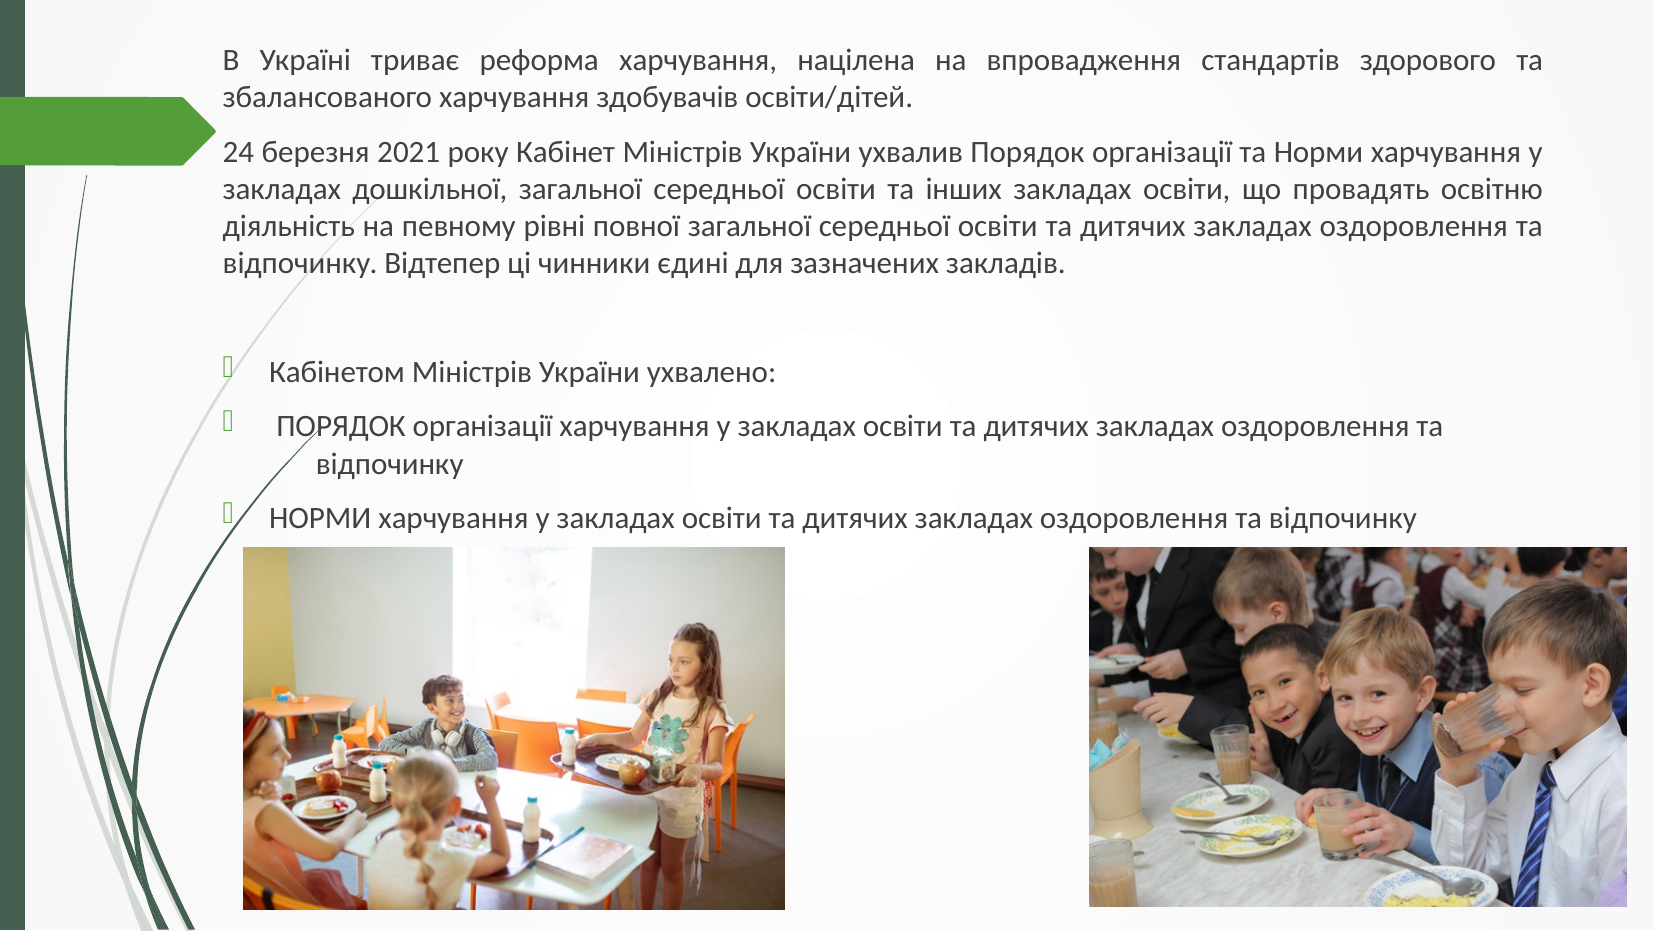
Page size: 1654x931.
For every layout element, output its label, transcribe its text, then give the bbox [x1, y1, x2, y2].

list В Україні триває реформа харчування, націлена на впровадження стандартів здорового та збалансованого харчування здобувачів освіти/дітей. 24 березня 2021 року Кабінет Міністрів України ухвалив Порядок організації та Норми харчування у закладах дошкільної, загальної середньої освіти та інших закладах освіти, що провадять освітню діяльність на певному рівні повної загальної середньої освіти та дитячих закладах оздоровлення та відпочинку. Відтепер ці чинники єдині для зазначених закладів. Кабінетом Міністрів України ухвалено: ПОРЯДОК організації харчування у закладах освіти та дитячих закладах оздоровлення та відпочинку НОРМИ харчування у закладах освіти та дитячих закладах оздоровлення та відпочинку [207, 32, 1572, 895]
picture [1089, 547, 1627, 907]
picture [243, 547, 785, 910]
